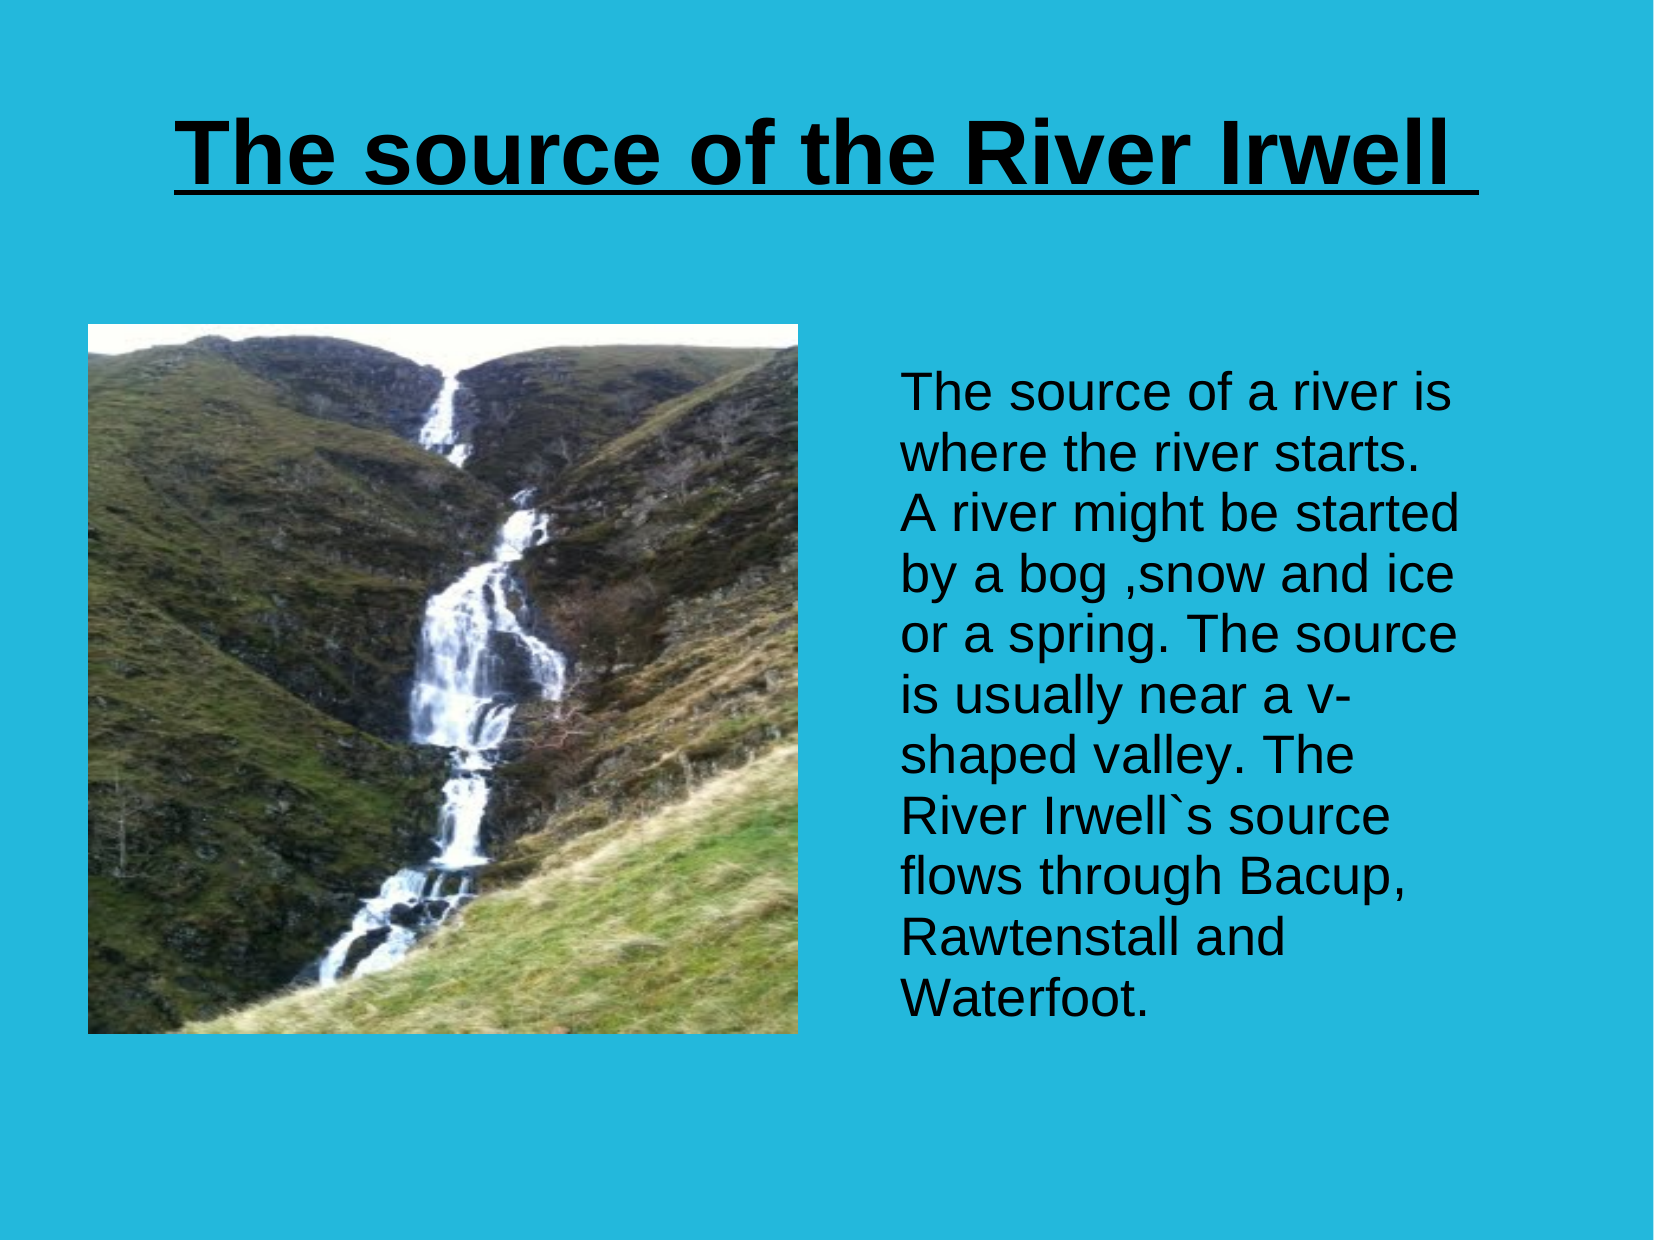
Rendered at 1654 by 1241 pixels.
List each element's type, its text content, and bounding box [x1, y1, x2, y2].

picture [88, 324, 798, 1034]
title The source of the River Irwell [82, 49, 1571, 257]
text_box The source of a river is where the river starts. A river might be started by a bog ,snow and ice or a spring. The source is usually near a v-shaped valley. The River Irwell`s source flows through Bacup, Rawtenstall and Waterfoot. [885, 354, 1477, 1096]
